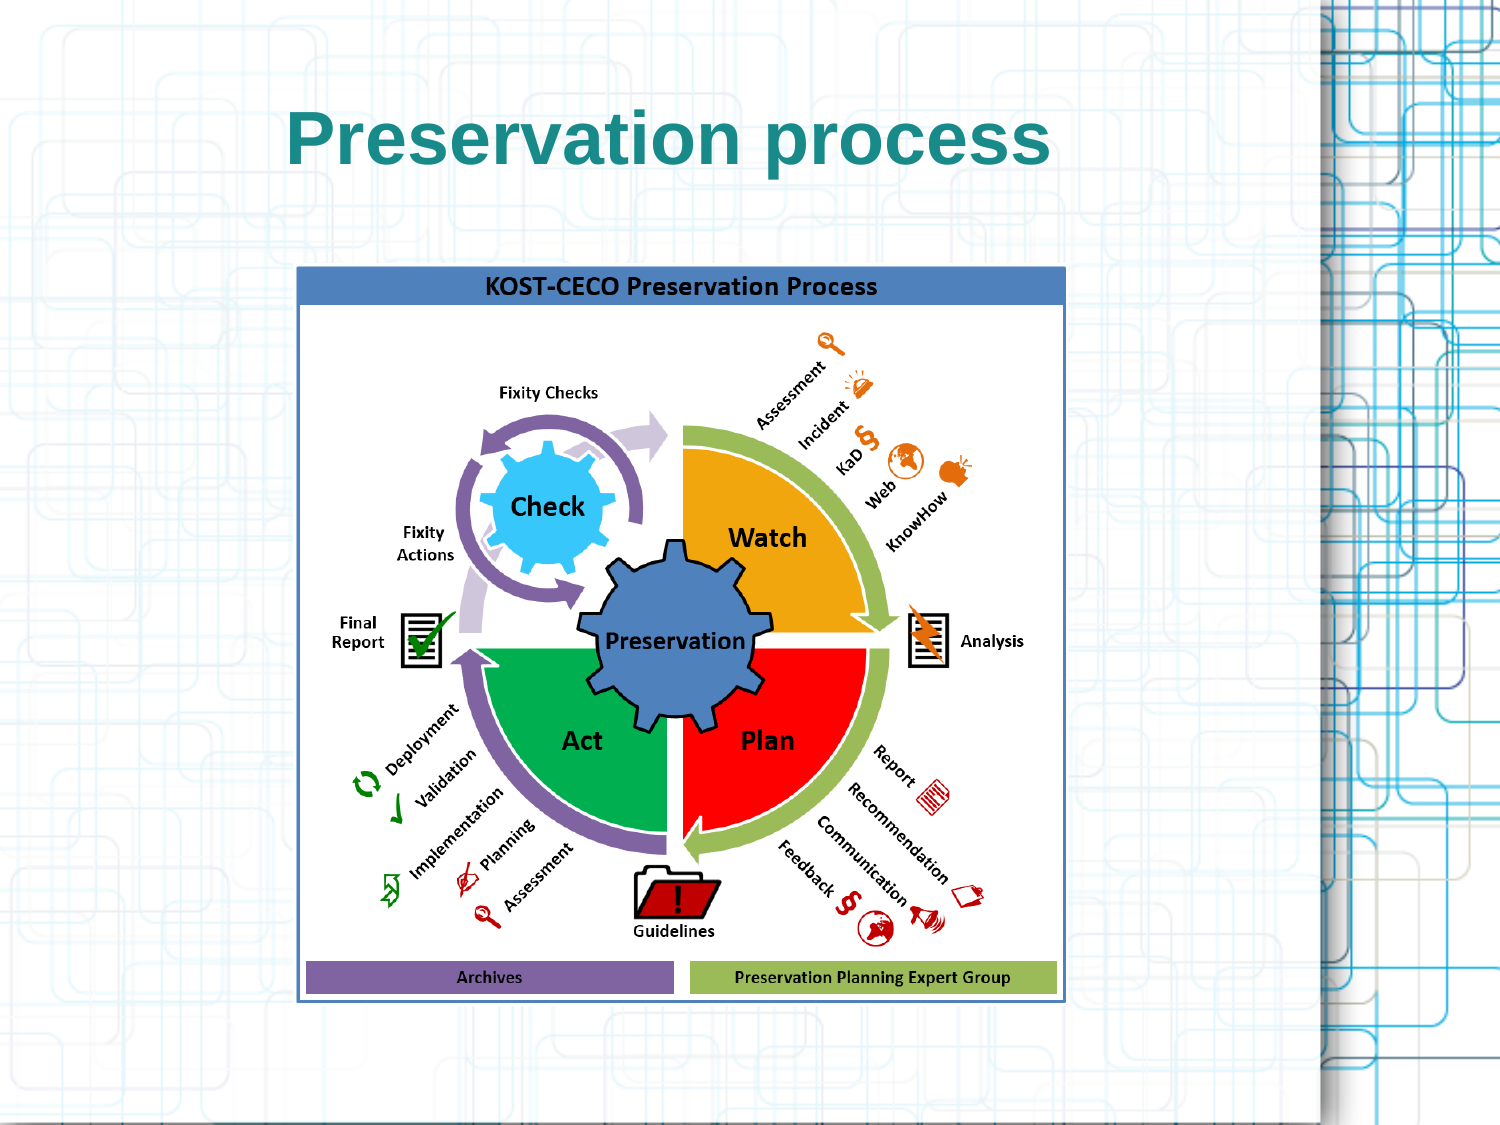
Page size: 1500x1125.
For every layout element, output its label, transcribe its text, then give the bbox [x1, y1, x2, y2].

title Preservation process [53, 44, 1286, 233]
picture [0, 0, 1500, 1125]
